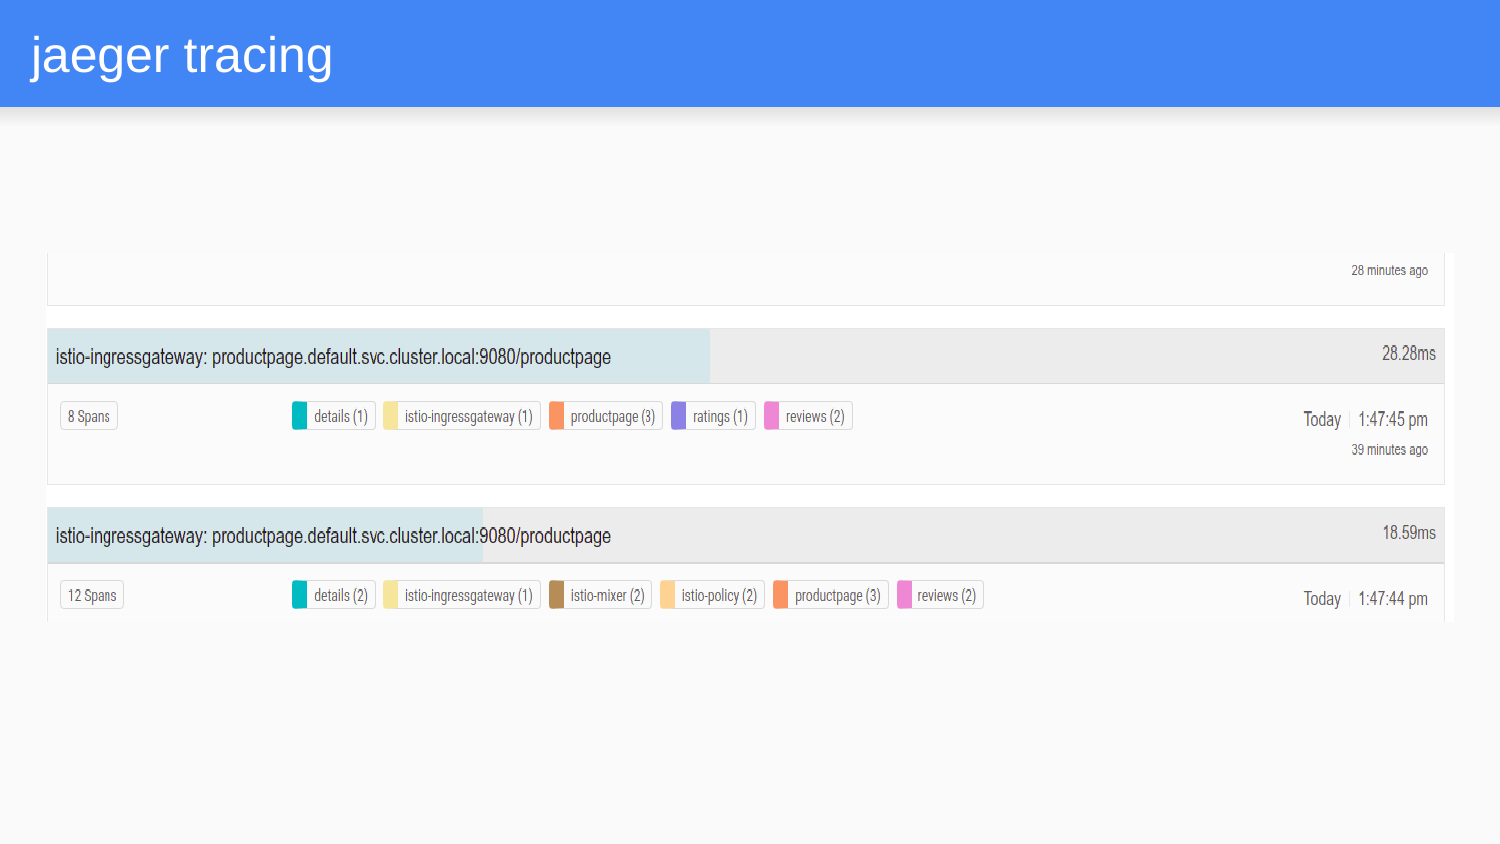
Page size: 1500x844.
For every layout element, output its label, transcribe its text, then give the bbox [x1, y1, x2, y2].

title jaeger tracing [16, 2, 1464, 102]
picture [46, 253, 1454, 622]
